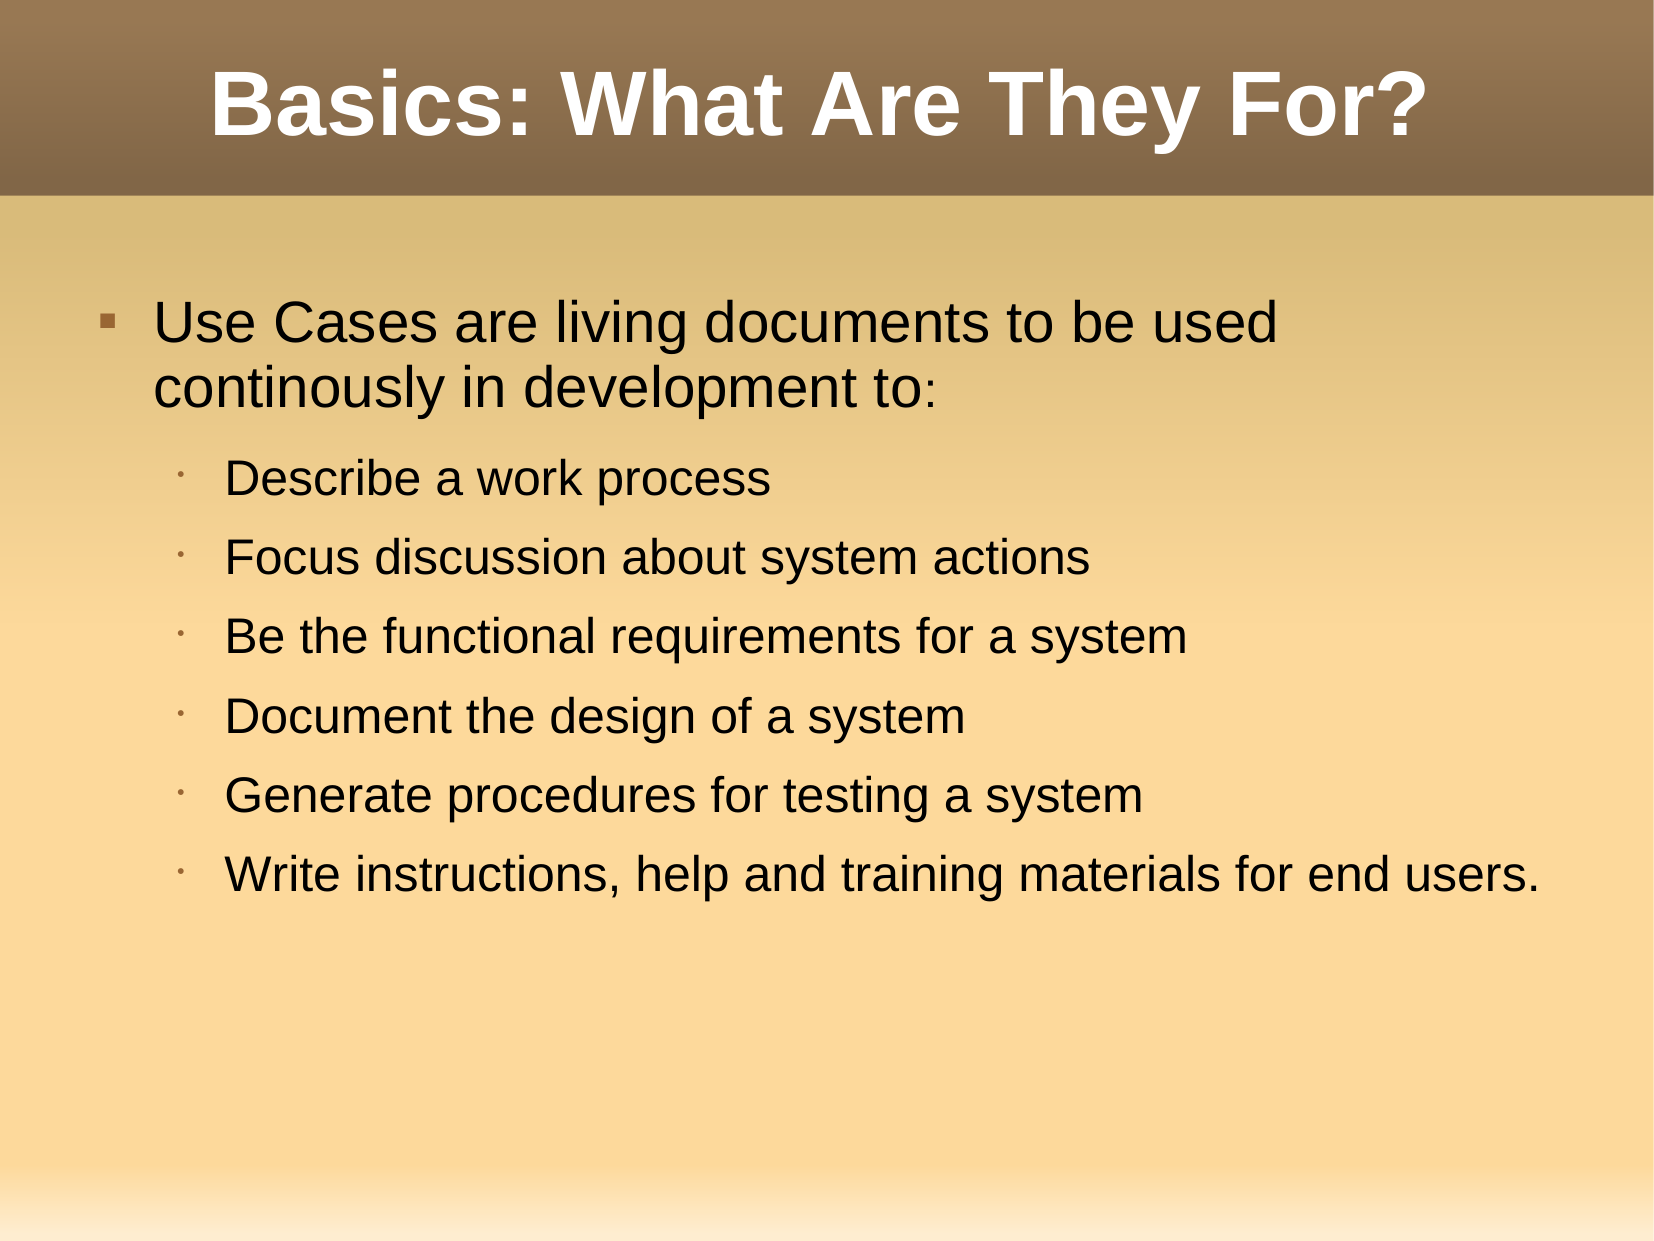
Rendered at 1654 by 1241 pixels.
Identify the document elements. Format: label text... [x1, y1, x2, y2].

list Use Cases are living documents to be used continously in development to: Describe a work process Focus discussion about system actions Be the functional requirements for a system Document the design of a system Generate procedures for testing a system Write instructions, help and training materials for end users. [82, 290, 1571, 1094]
picture [0, 0, 1654, 1241]
title Basics: What Are They For? [76, 7, 1565, 200]
